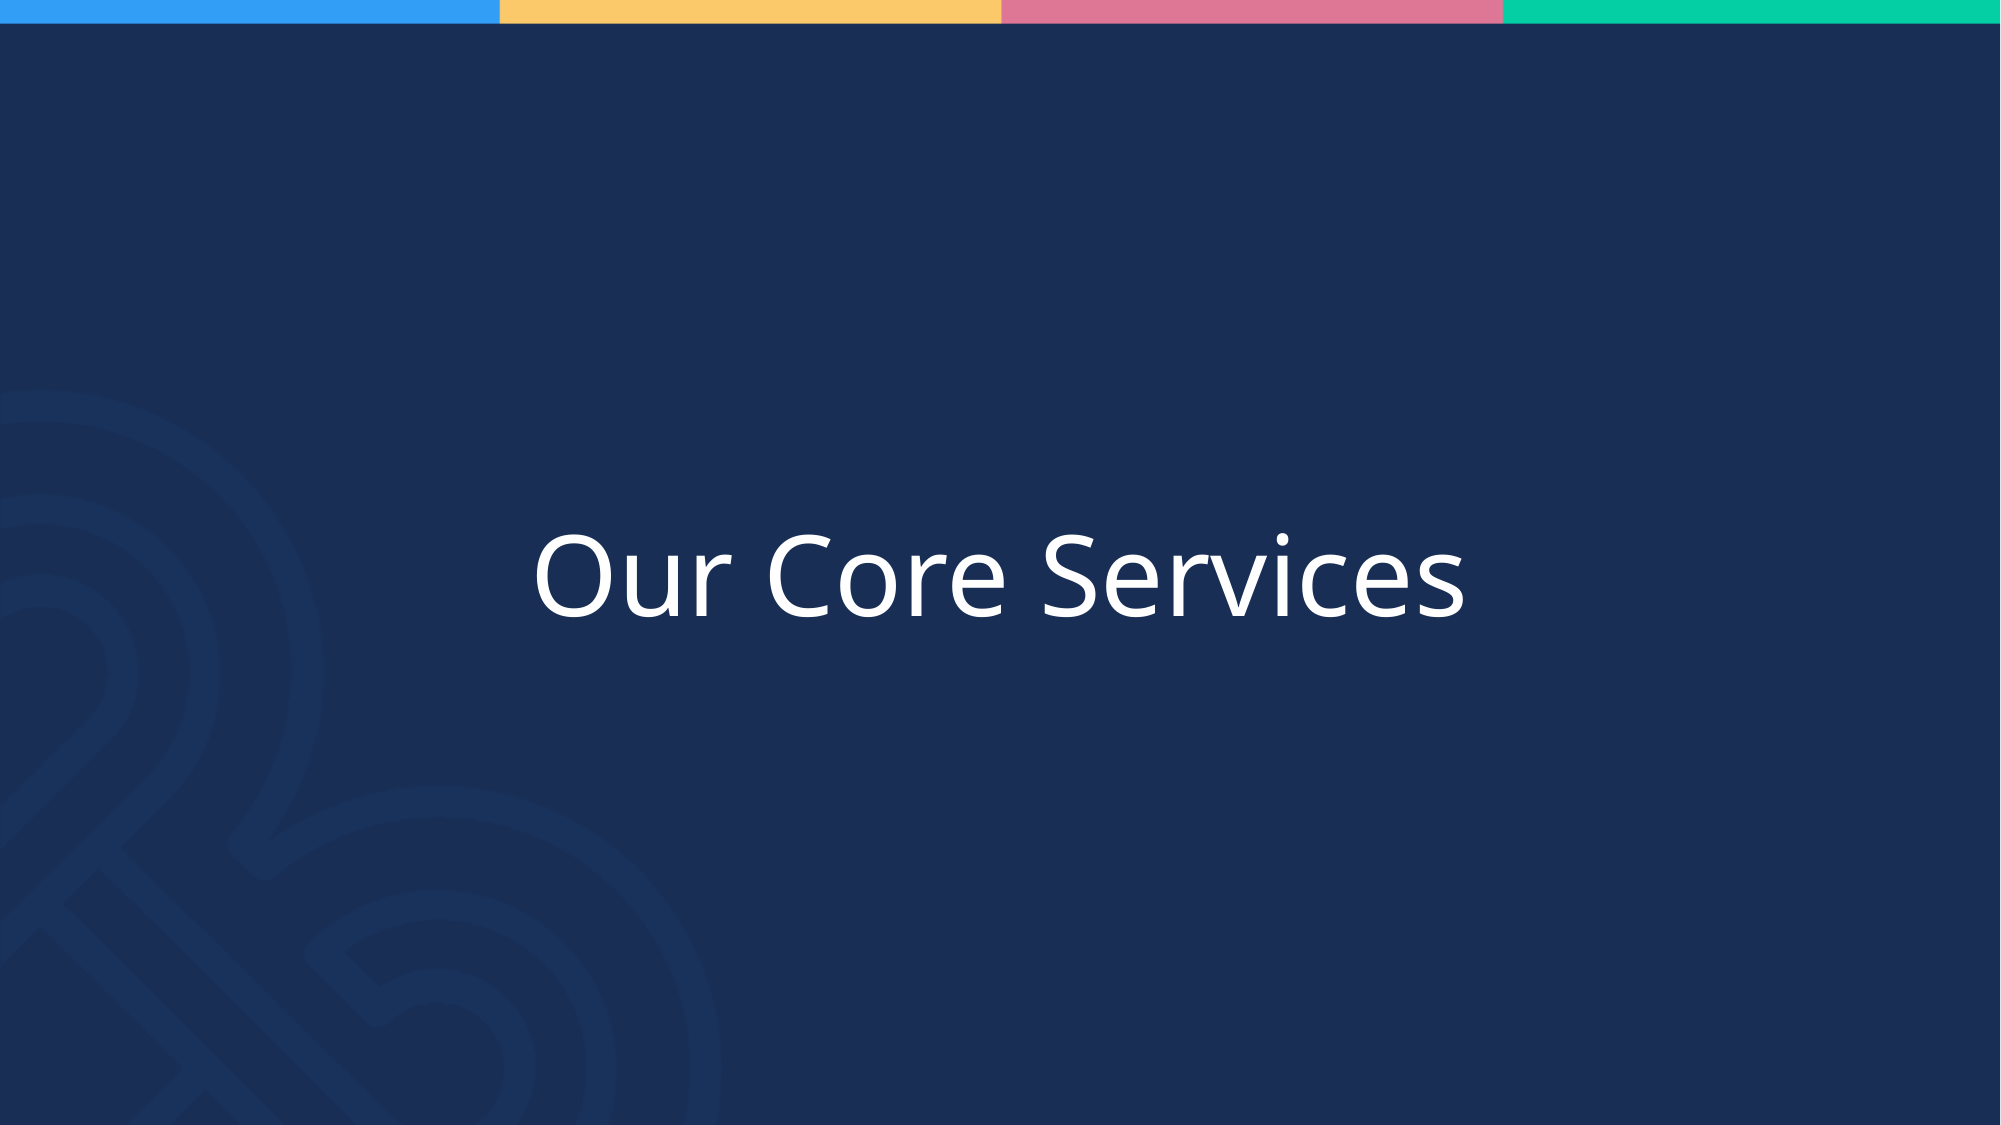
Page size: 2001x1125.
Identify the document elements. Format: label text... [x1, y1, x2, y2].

title Our Core Services [114, 511, 1886, 614]
